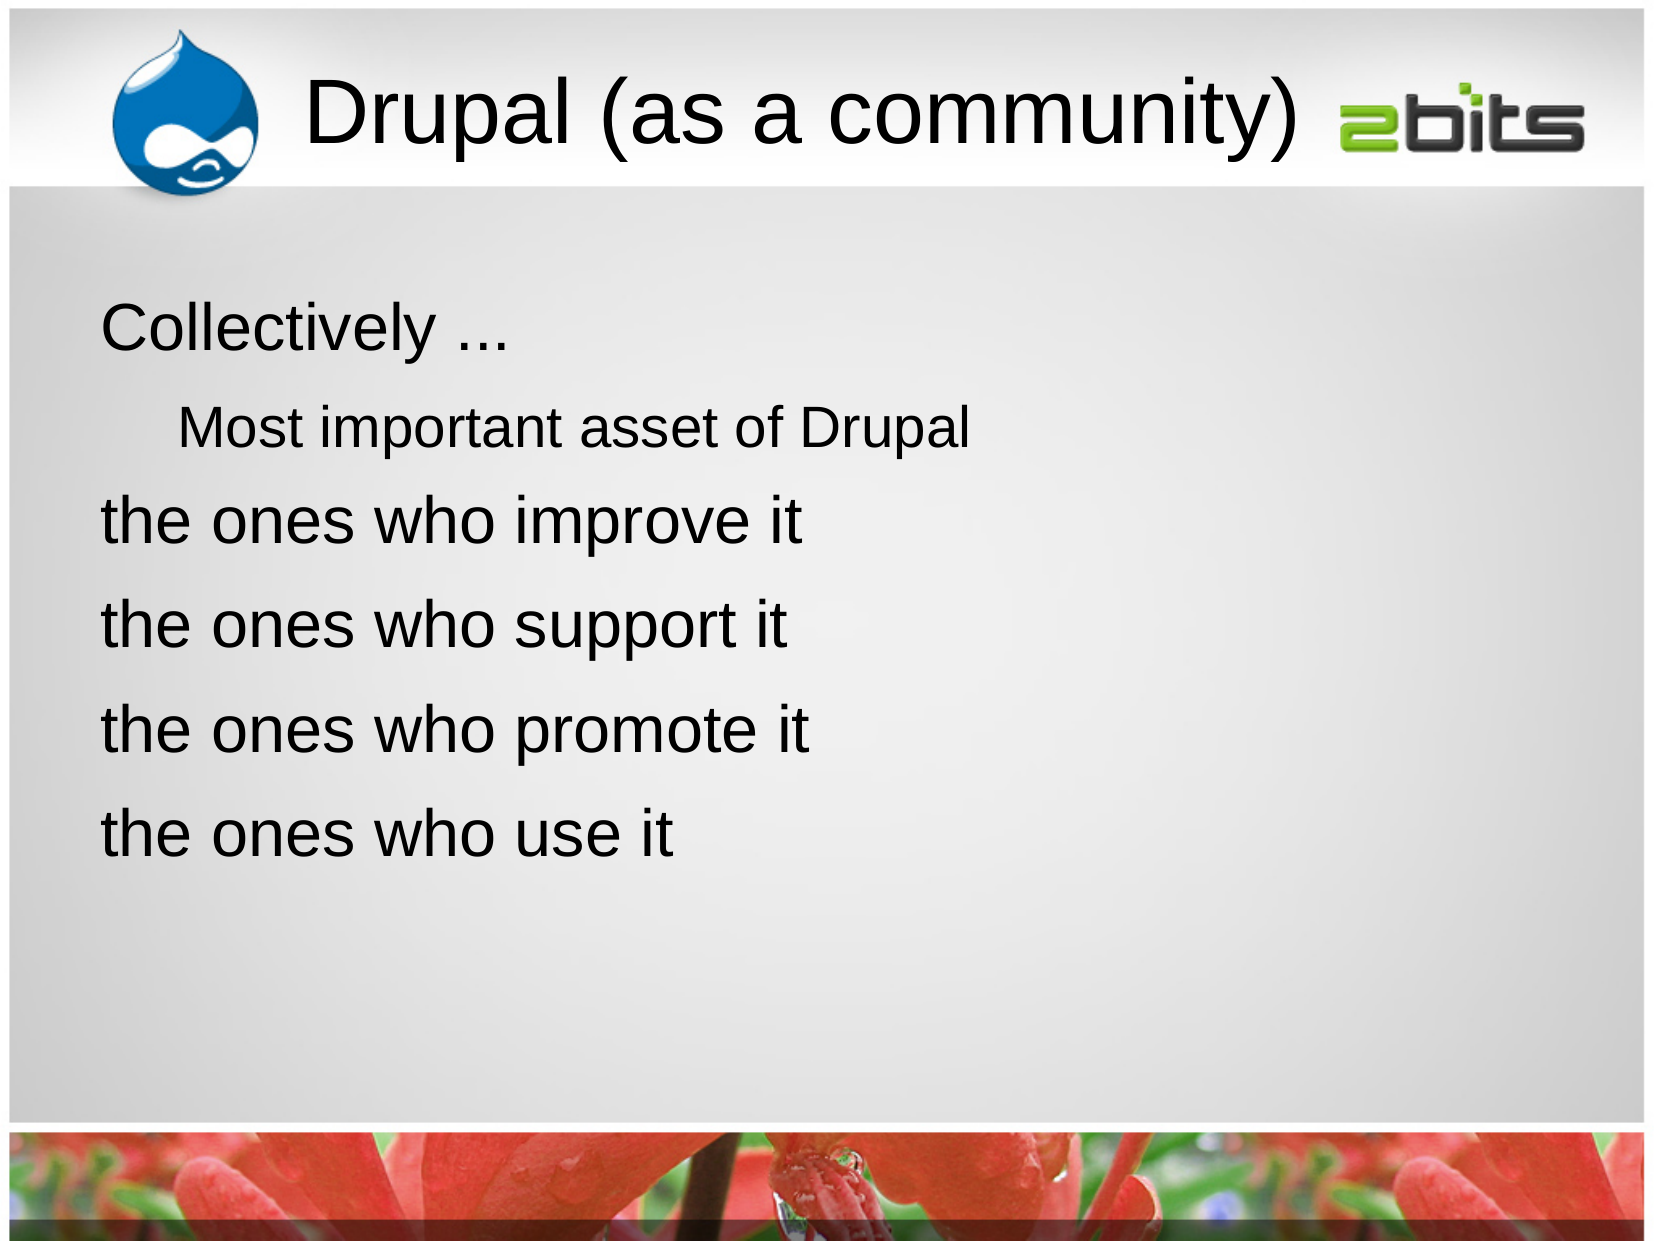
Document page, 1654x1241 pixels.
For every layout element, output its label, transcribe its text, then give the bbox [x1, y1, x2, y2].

list Collectively ... Most important asset of Drupal the ones who improve it the ones who support it the ones who promote it the ones who use it [82, 290, 1571, 1094]
title Drupal (as a community) [59, 15, 1548, 208]
picture [0, 0, 1654, 1241]
